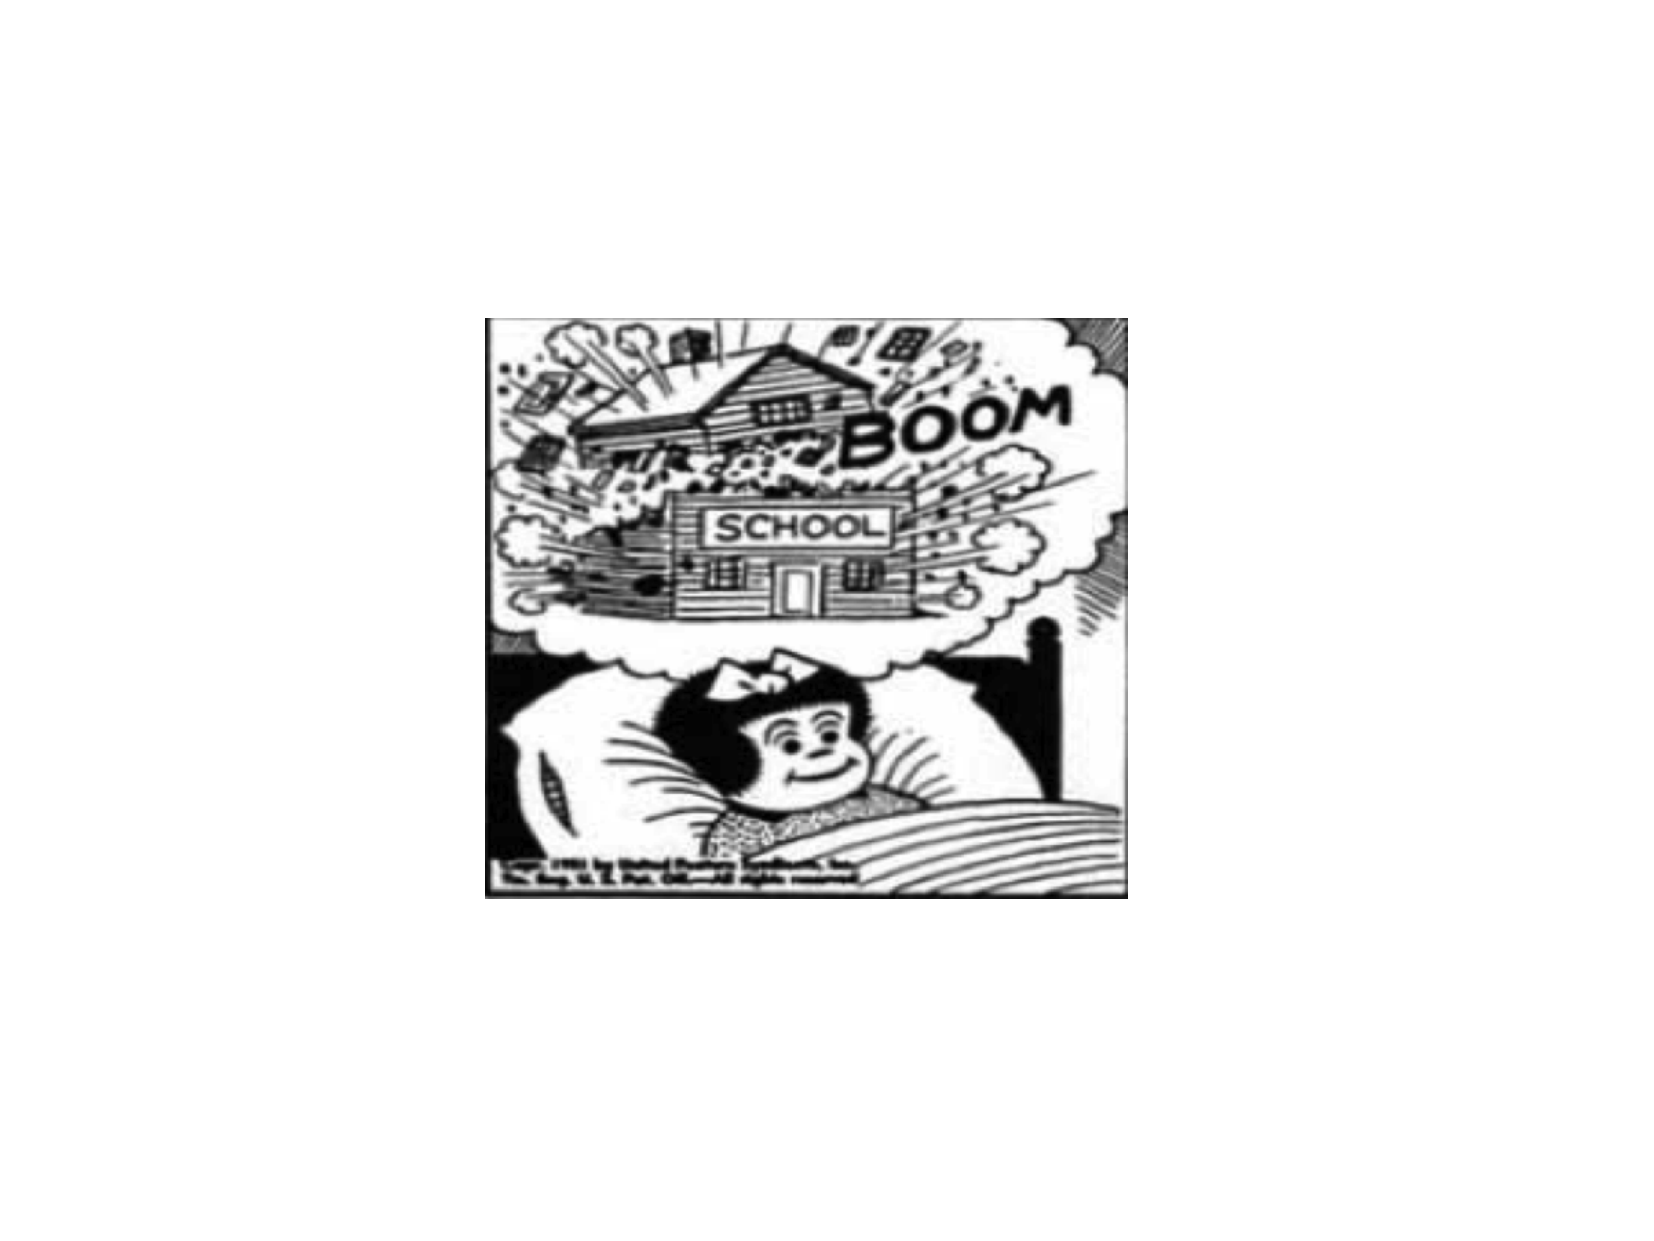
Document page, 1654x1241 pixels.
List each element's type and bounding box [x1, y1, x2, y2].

picture [485, 318, 1128, 899]
